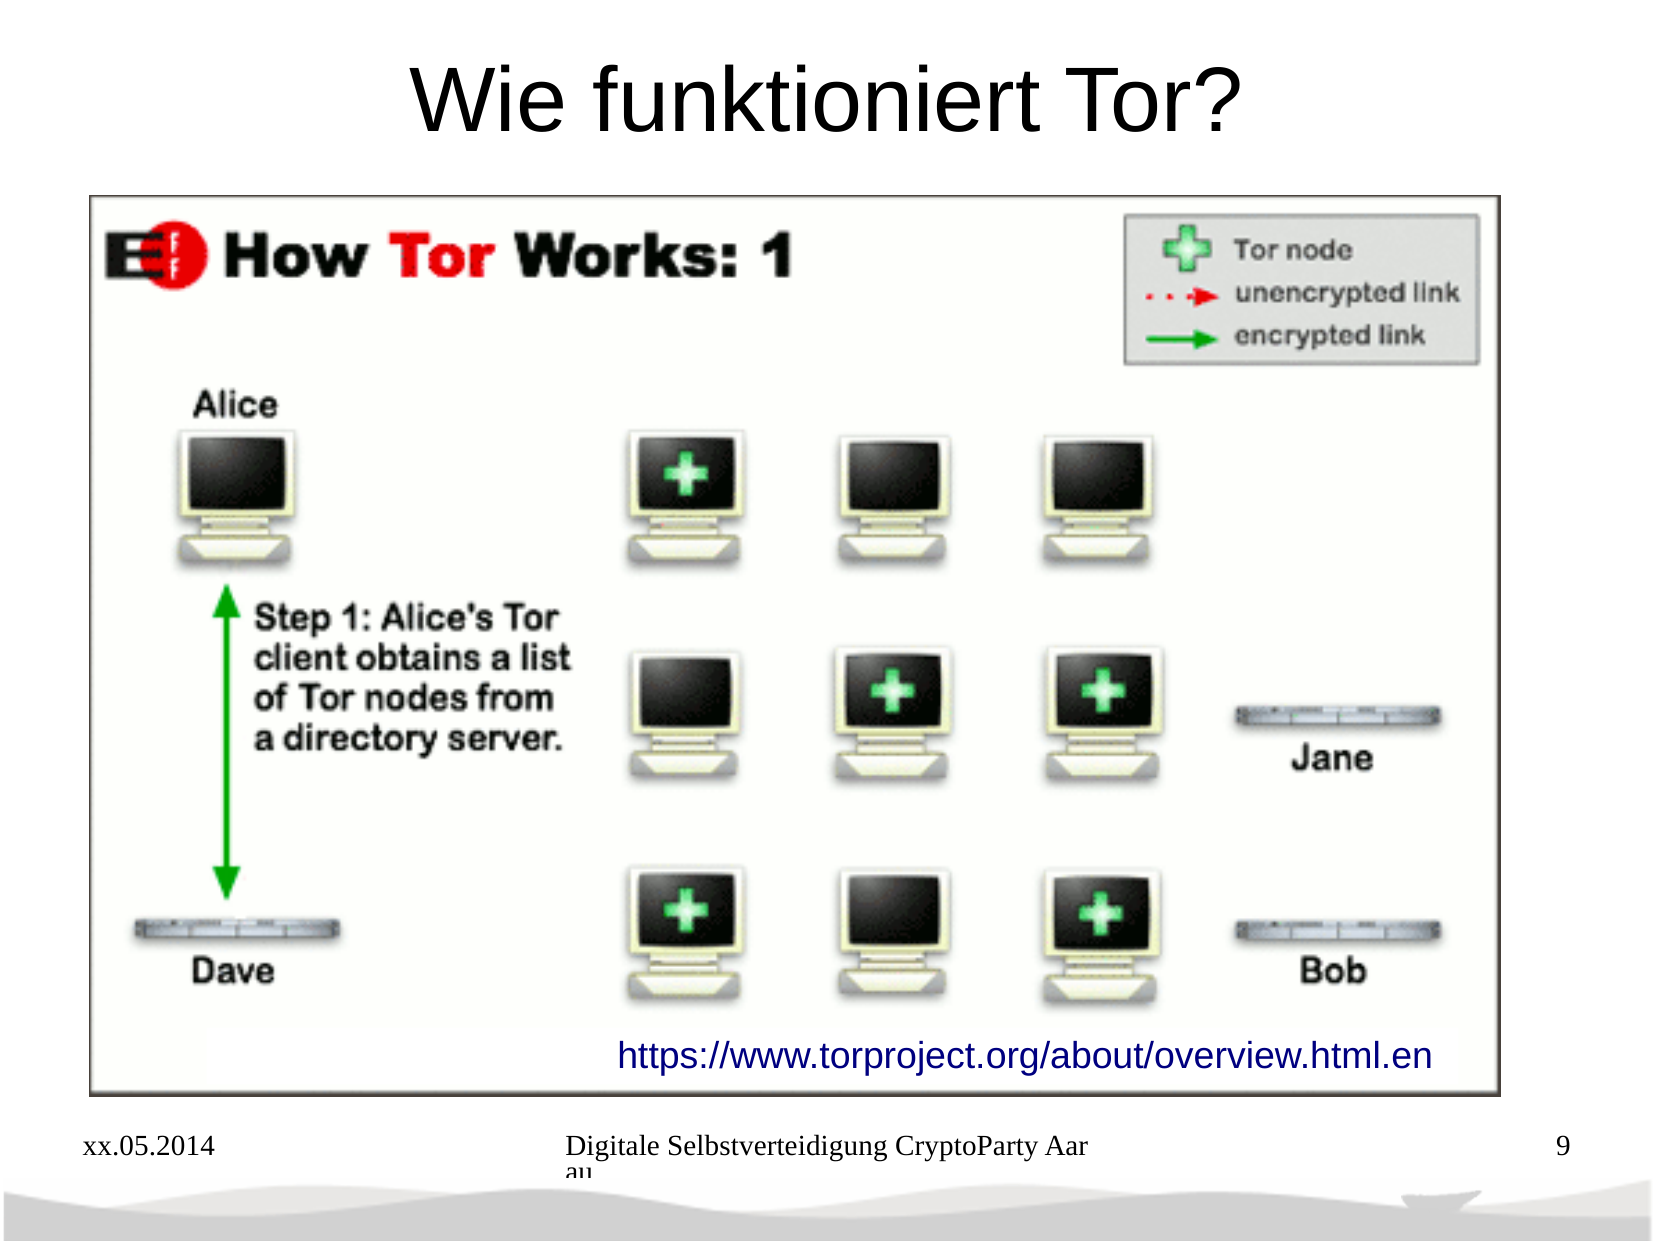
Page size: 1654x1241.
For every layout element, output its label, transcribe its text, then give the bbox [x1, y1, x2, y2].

picture [89, 195, 1501, 1097]
picture [3, 1178, 1654, 1241]
title Wie funktioniert Tor? [82, 0, 1571, 204]
text_box https://www.torproject.org/about/overview.html.en [206, 1027, 1459, 1085]
